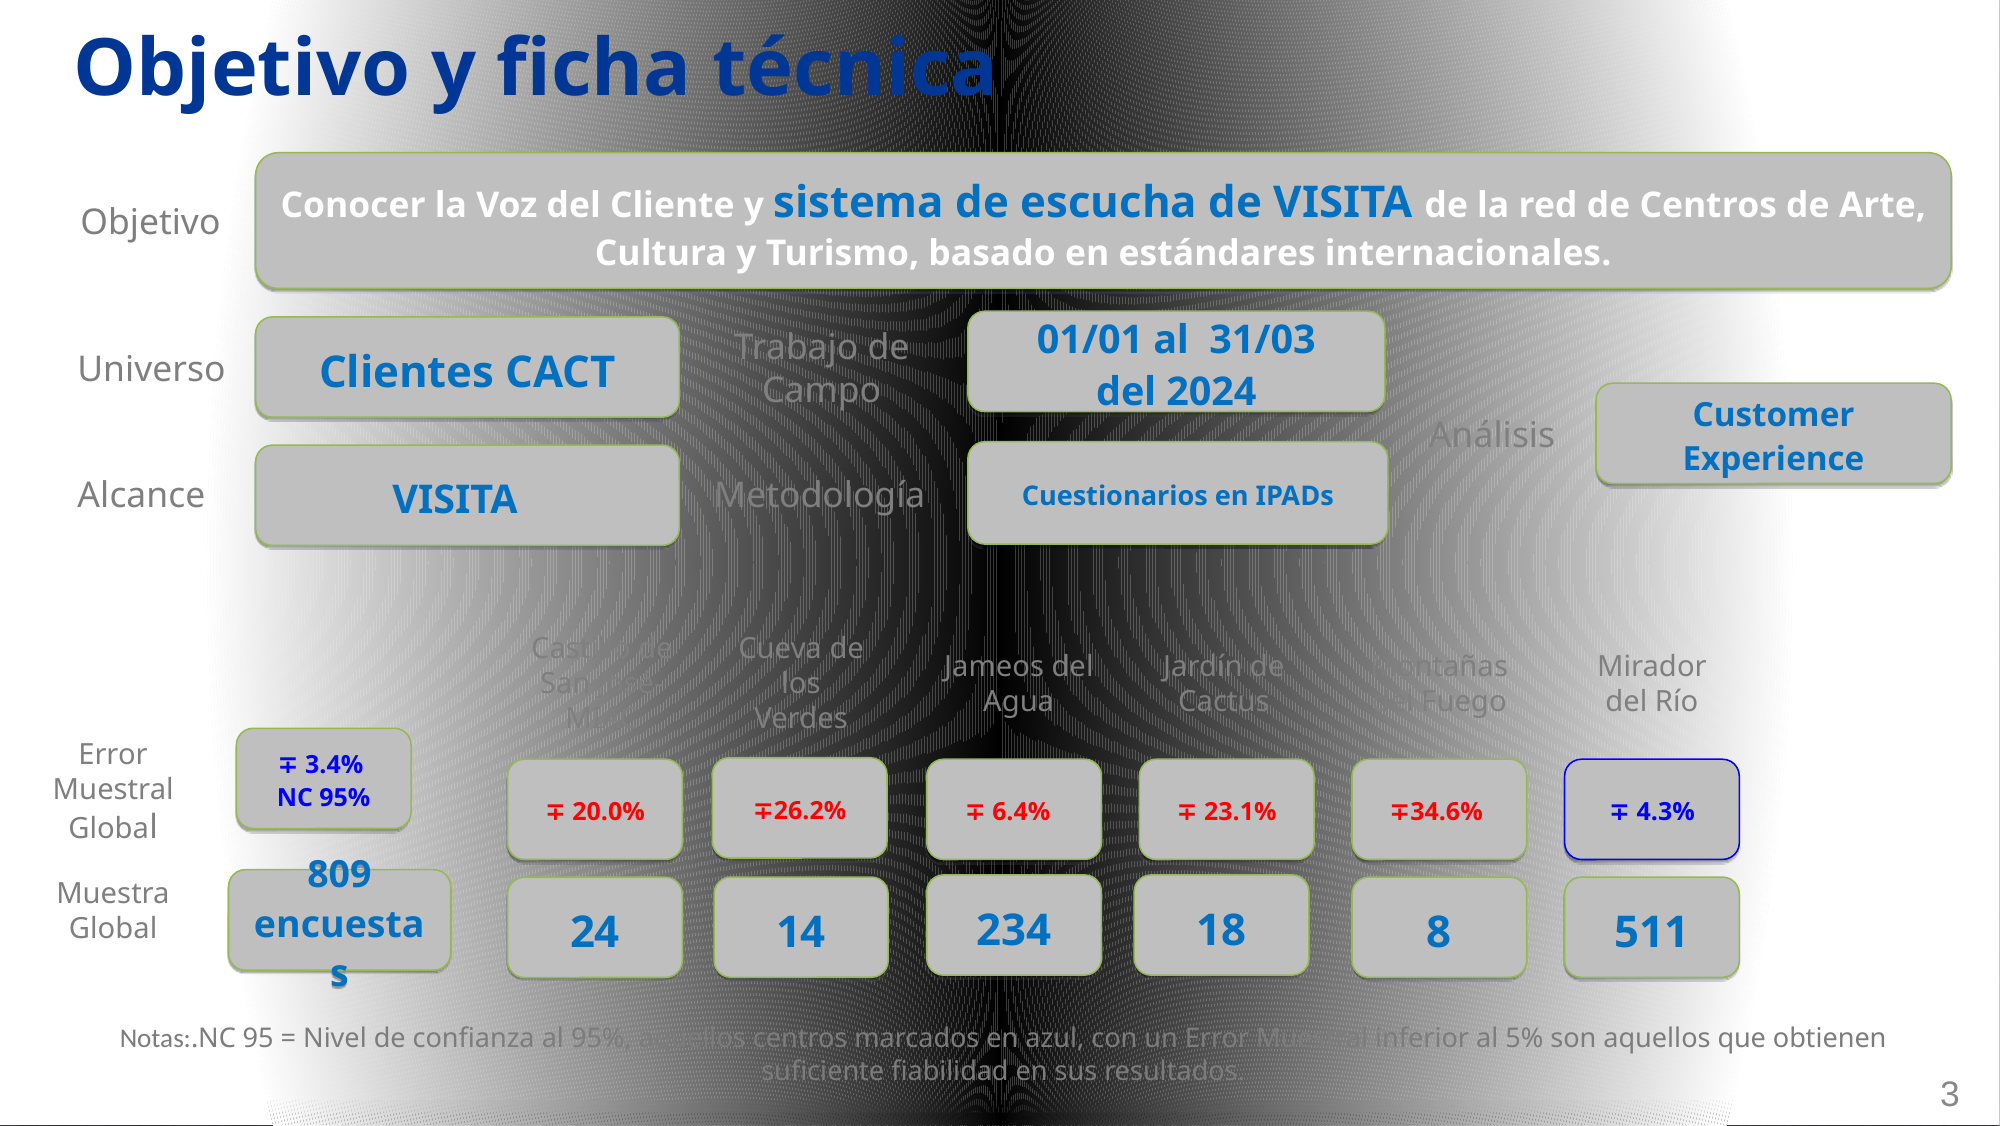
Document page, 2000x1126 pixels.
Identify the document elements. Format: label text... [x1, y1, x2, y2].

text_box 24 [507, 877, 683, 978]
text_box Universo [47, 336, 255, 398]
text_box Cuestionarios en IPADs [967, 441, 1388, 545]
text_box Clientes CACT [255, 316, 679, 418]
text_box ∓ 20.0% [507, 759, 683, 860]
text_box ∓ 6.4% [926, 759, 1102, 860]
text_box 809 encuestas [228, 869, 451, 971]
text_box Metodología [682, 462, 967, 524]
text_box Objetivo y ficha técnica [55, 2, 1933, 126]
text_box Cueva de los Verdes [714, 629, 889, 736]
text_box 01/01 al 31/03 del 2024 [967, 311, 1385, 412]
text_box Jardín de Cactus [1115, 629, 1333, 736]
text_box Customer Experience [1596, 383, 1952, 484]
text_box 14 [714, 877, 889, 978]
text_box Mirador del Río [1564, 629, 1740, 736]
text_box Montañas del Fuego [1352, 629, 1527, 736]
text_box ∓ 23.1% [1139, 759, 1315, 860]
text_box 234 [926, 874, 1102, 976]
text_box ∓ 4.3% [1564, 759, 1740, 860]
text_box Jameos del Agua [912, 629, 1115, 736]
text_box Castillo de San José-MIAC [489, 629, 714, 736]
text_box Conocer la Voz del Cliente y sistema de escucha de VISITA de la red de Centros de Arte, Cultura y Turismo, basado en estándares internacionales. [255, 152, 1952, 289]
text_box Notas:.NC 95 = Nivel de confianza al 95%, aquellos centros marcados en azul, con un Error Muestral inferior al 5% son aquellos que obtienen suficiente fiabilidad en sus resultados. [54, 1011, 1952, 1126]
text_box Error Muestral Global [0, 725, 227, 855]
text_box Muestra Global [0, 865, 229, 954]
text_box ∓34.6% [1352, 759, 1527, 860]
text_box VISITA [255, 445, 680, 546]
text_box Alcance [36, 462, 255, 524]
text_box Trabajo de Campo [679, 315, 964, 419]
text_box Análisis [1387, 402, 1596, 464]
text_box ∓ 3.4% NC 95% [236, 728, 412, 829]
text_box Objetivo [46, 190, 255, 251]
text_box 18 [1134, 874, 1309, 976]
text_box 8 [1352, 877, 1527, 978]
text_box 511 [1564, 877, 1740, 978]
text_box ∓26.2% [712, 757, 888, 859]
text_box 3 [1609, 1062, 1960, 1122]
